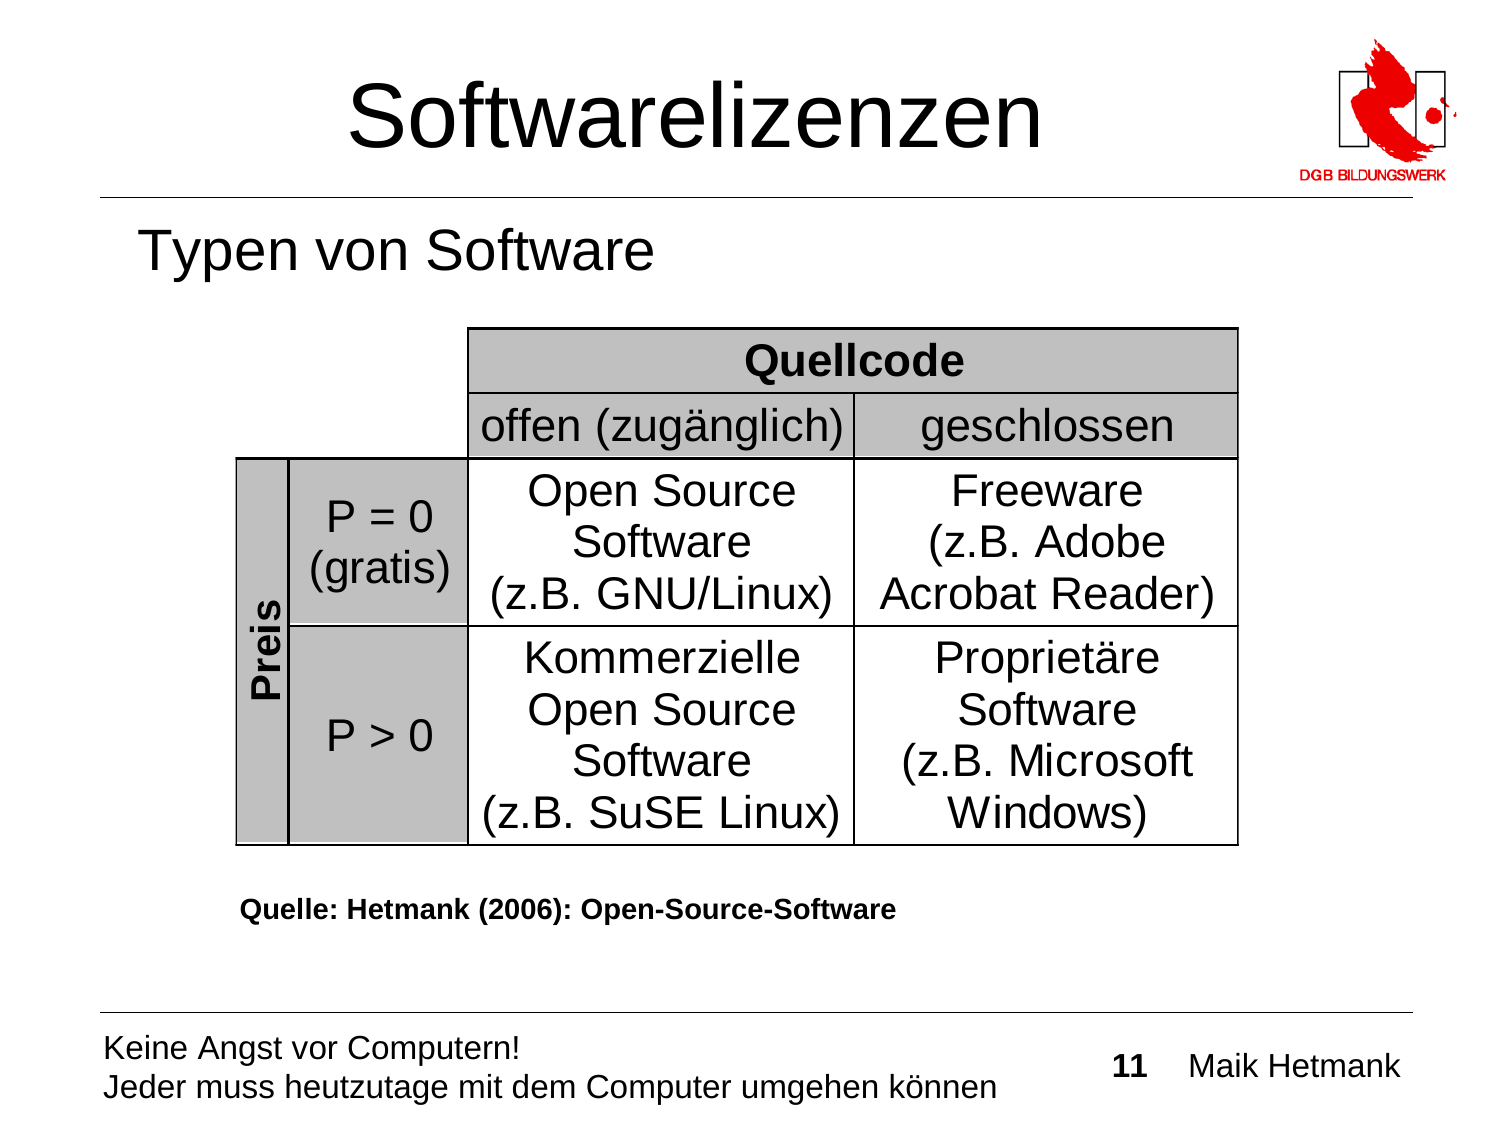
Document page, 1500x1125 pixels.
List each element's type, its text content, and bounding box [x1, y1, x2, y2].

picture [1299, 37, 1457, 181]
title Softwarelizenzen [87, 49, 1305, 175]
text_box Typen von Software [137, 212, 799, 295]
chart [235, 327, 1239, 929]
text_box Quelle: Hetmank (2006): Open-Source-Software [239, 891, 930, 924]
